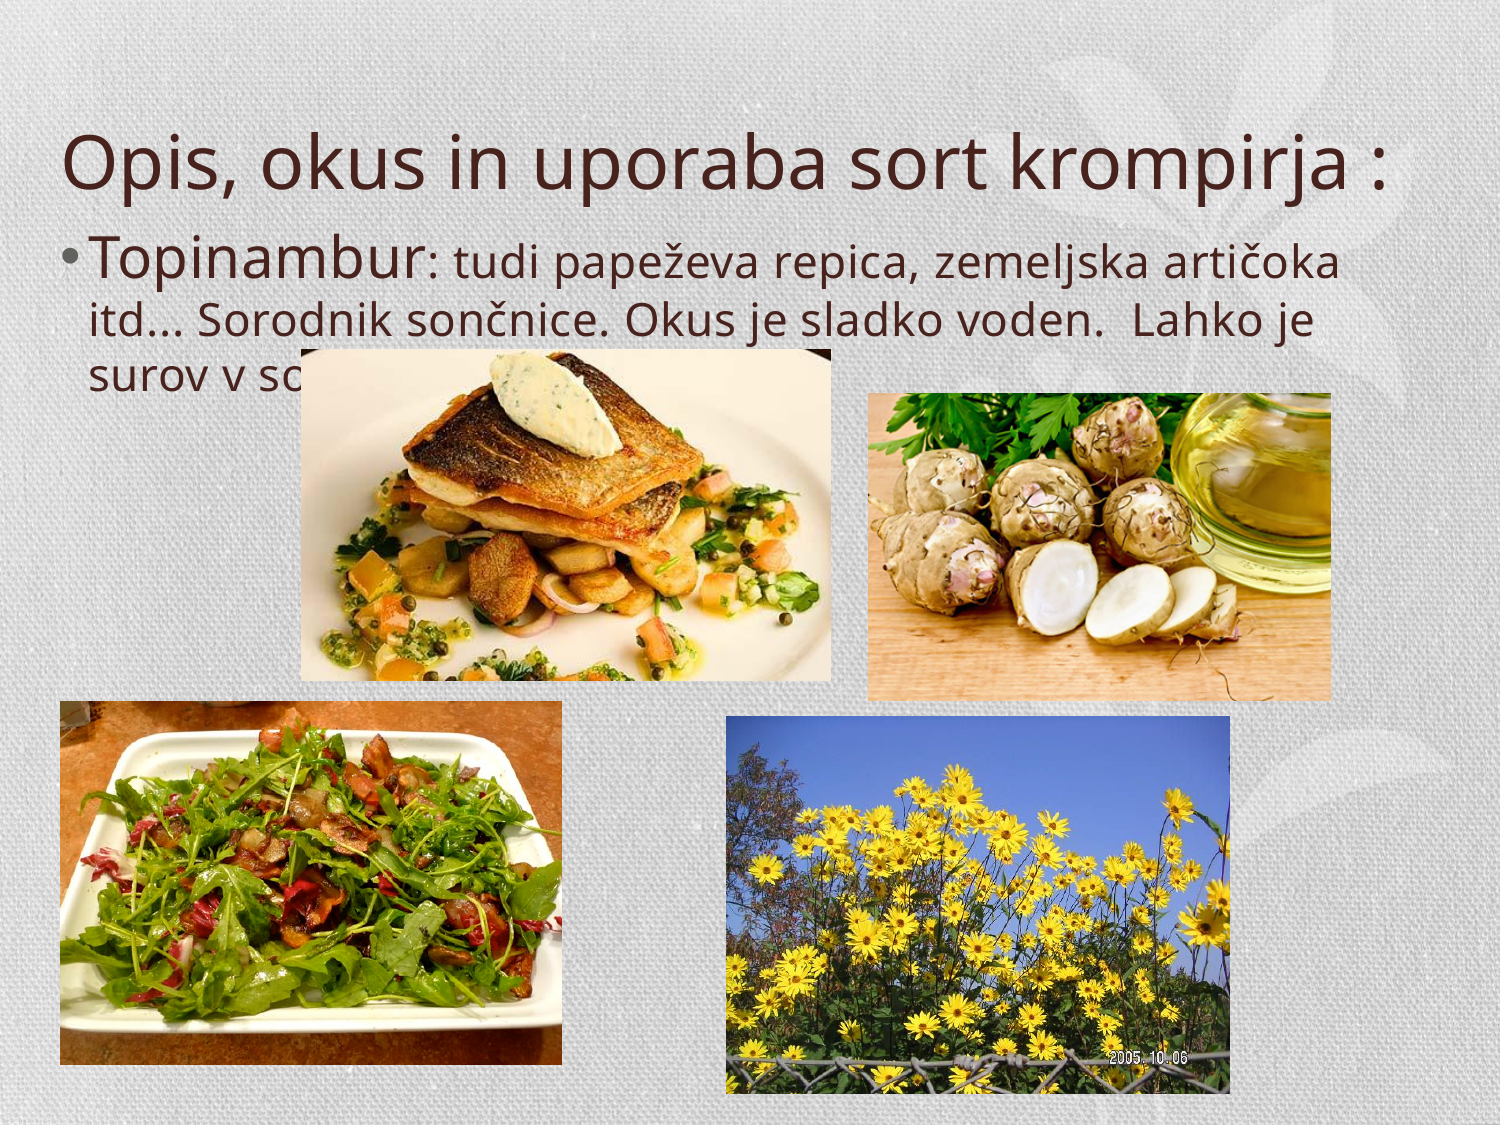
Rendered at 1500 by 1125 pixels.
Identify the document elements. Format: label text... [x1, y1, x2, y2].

picture [868, 393, 1331, 701]
picture [301, 349, 831, 681]
picture [0, 0, 1500, 1125]
title Opis, okus in uporaba sort krompirja : [45, 37, 1455, 213]
list Topinambur: tudi papeževa repica, zemeljska artičoka itd... Sorodnik sončnice. Okus je sladko voden. Lahko je surov v solatah ali kuhan. [45, 213, 1455, 1023]
